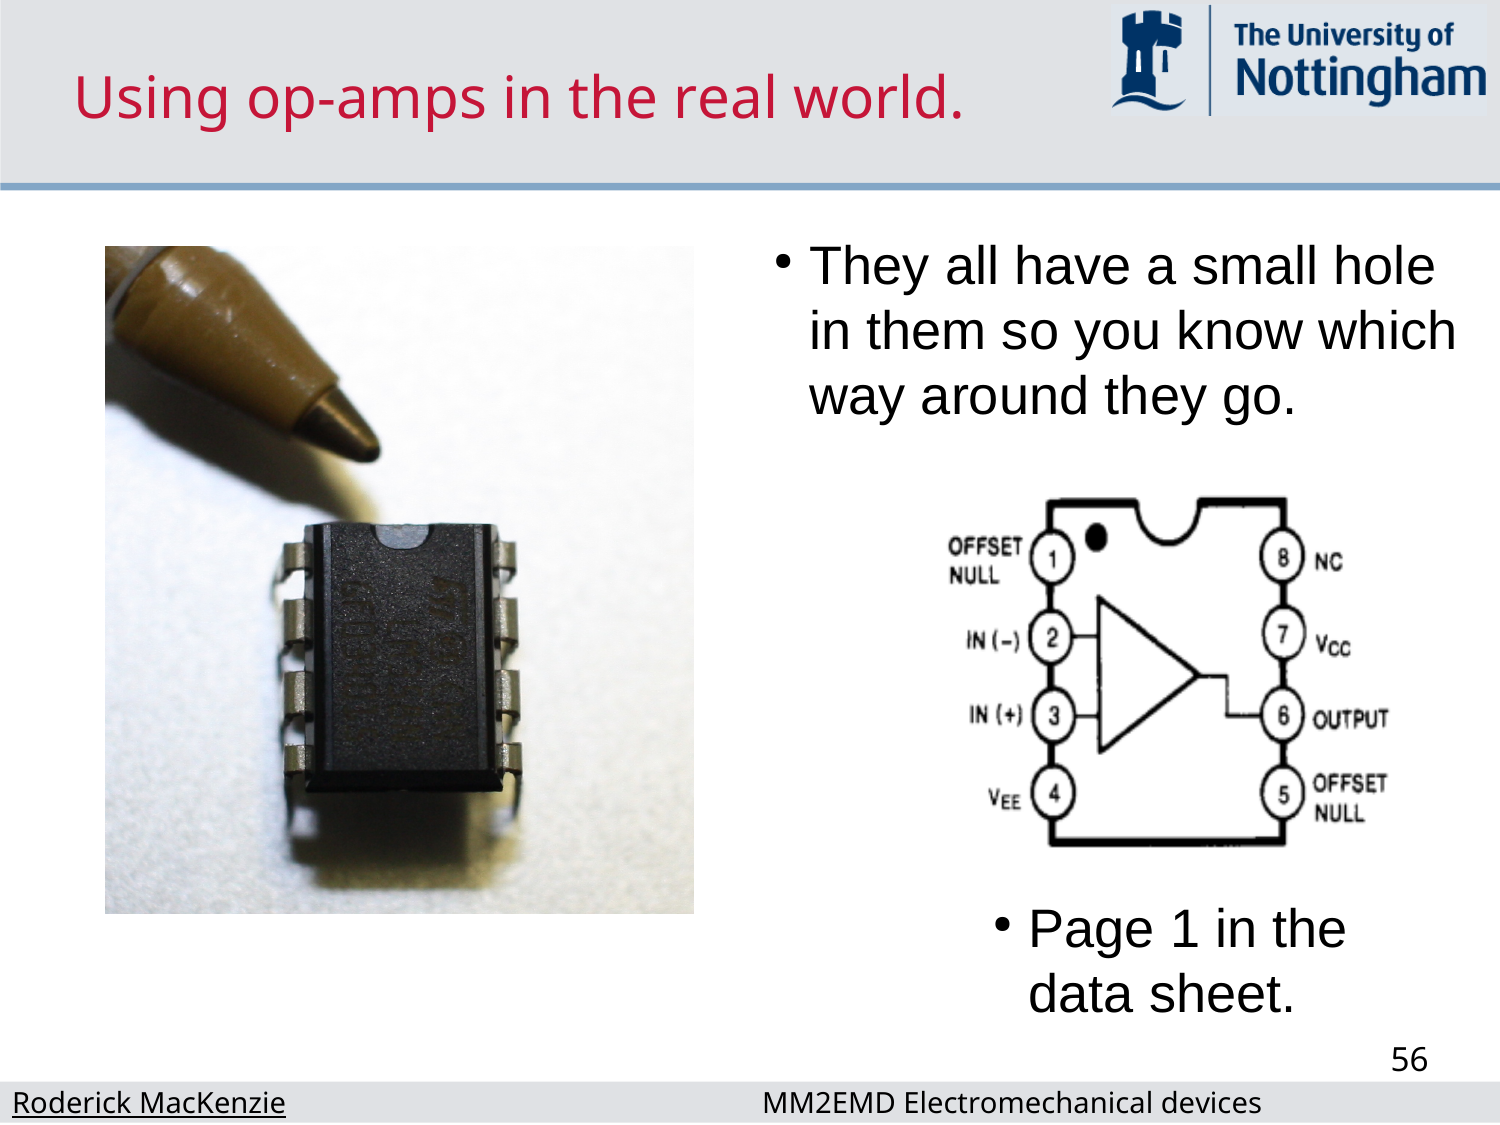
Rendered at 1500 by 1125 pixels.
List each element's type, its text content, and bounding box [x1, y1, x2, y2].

text_box Page 1 in the data sheet. [978, 886, 1421, 1031]
title Using op-amps in the real world. [59, 0, 1053, 205]
picture [902, 456, 1415, 877]
picture [105, 246, 694, 915]
text_box They all have a small hole in them so you know which way around they go. [758, 222, 1479, 726]
text_box <number> [1375, 1030, 1500, 1101]
picture [1111, 4, 1487, 116]
